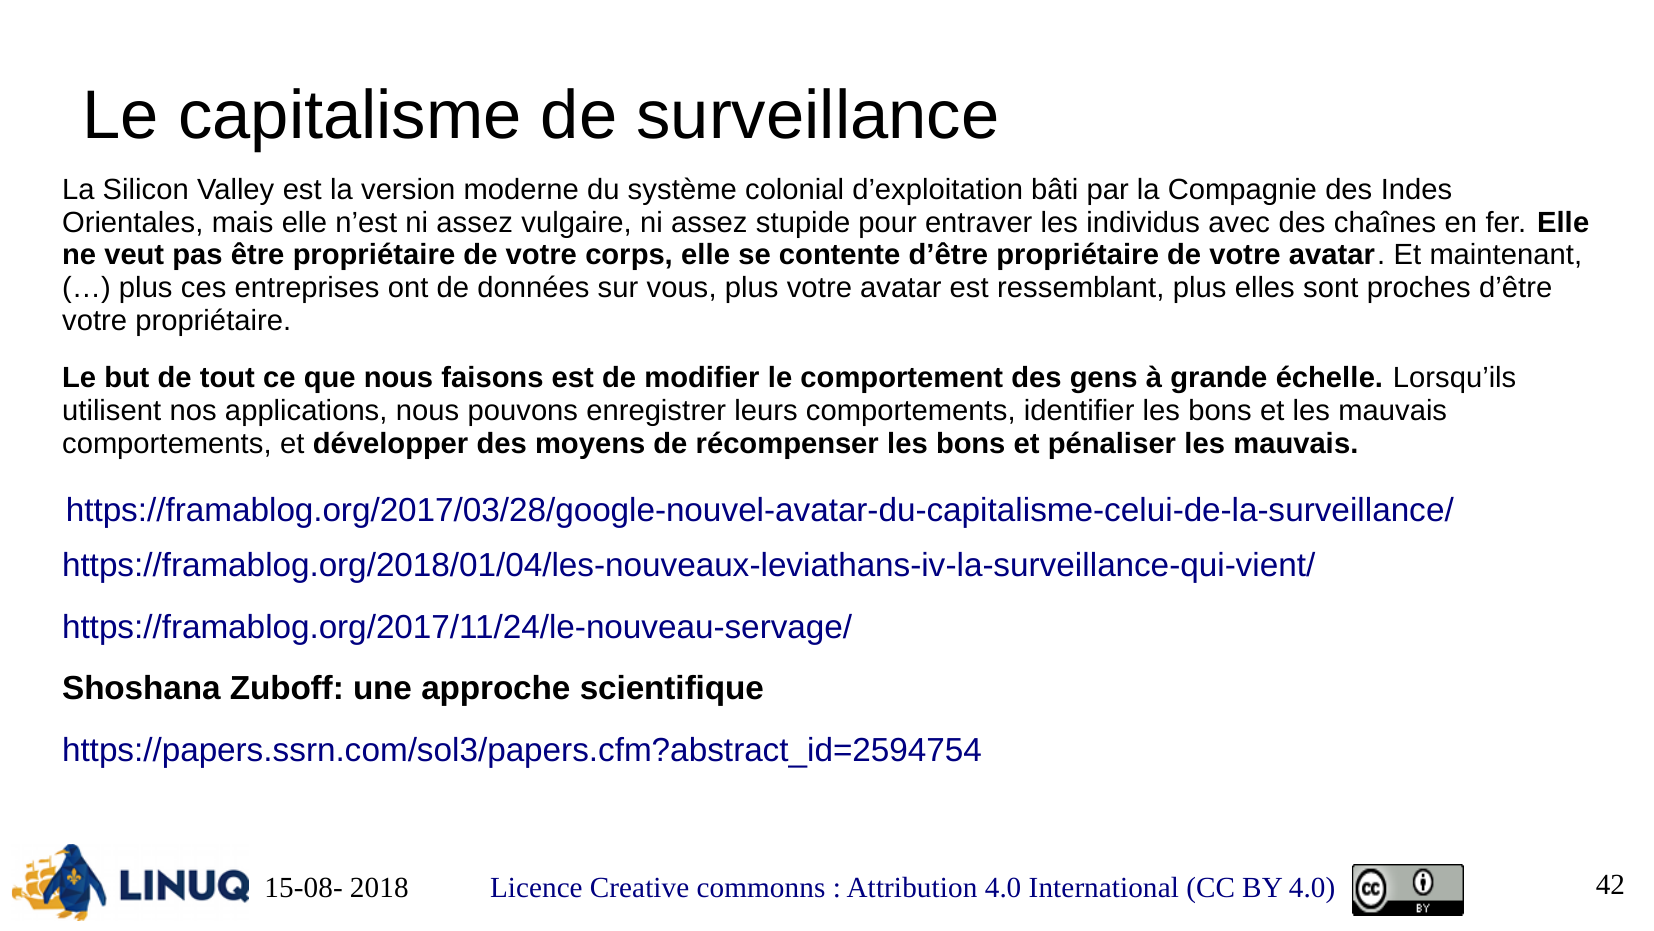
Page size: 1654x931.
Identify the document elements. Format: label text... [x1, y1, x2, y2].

title Le capitalisme de surveillance [82, 37, 1571, 165]
picture [11, 844, 249, 921]
text_box https://framablog.org/2017/03/28/google-nouvel-avatar-du-capitalisme-celui-de-la-surveillance/ [51, 484, 1642, 542]
picture [1352, 885, 1464, 916]
text_box La Silicon Valley est la version moderne du système colonial d’exploitation bâti par la Compagnie des Indes Orientales, mais elle n’est ni assez vulgaire, ni assez stupide pour entraver les individus avec des chaînes en fer. Elle ne veut pas être propriétaire de votre corps, elle se contente d’être propriétaire de votre avatar. Et maintenant, (…) plus ces entreprises ont de données sur vous, plus votre avatar est ressemblant, plus elles sont proches d’être votre propriétaire. Le but de tout ce que nous faisons est de modifier le comportement des gens à grande échelle. Lorsqu’ils utilisent nos applications, nous pouvons enregistrer leurs comportements, identifier les bons et les mauvais comportements, et développer des moyens de récompenser les bons et pénaliser les mauvais. https://framablog.org/2018/01/04/les-nouveaux-leviathans-iv-la-surveillance-qui-vient/ https://framablog.org/2017/11/24/le-nouveau-servage/ Shoshana Zuboff: une approche scientifique https://papers.ssrn.com/sol3/papers.cfm?abstract_id=2594754 [47, 165, 1607, 885]
